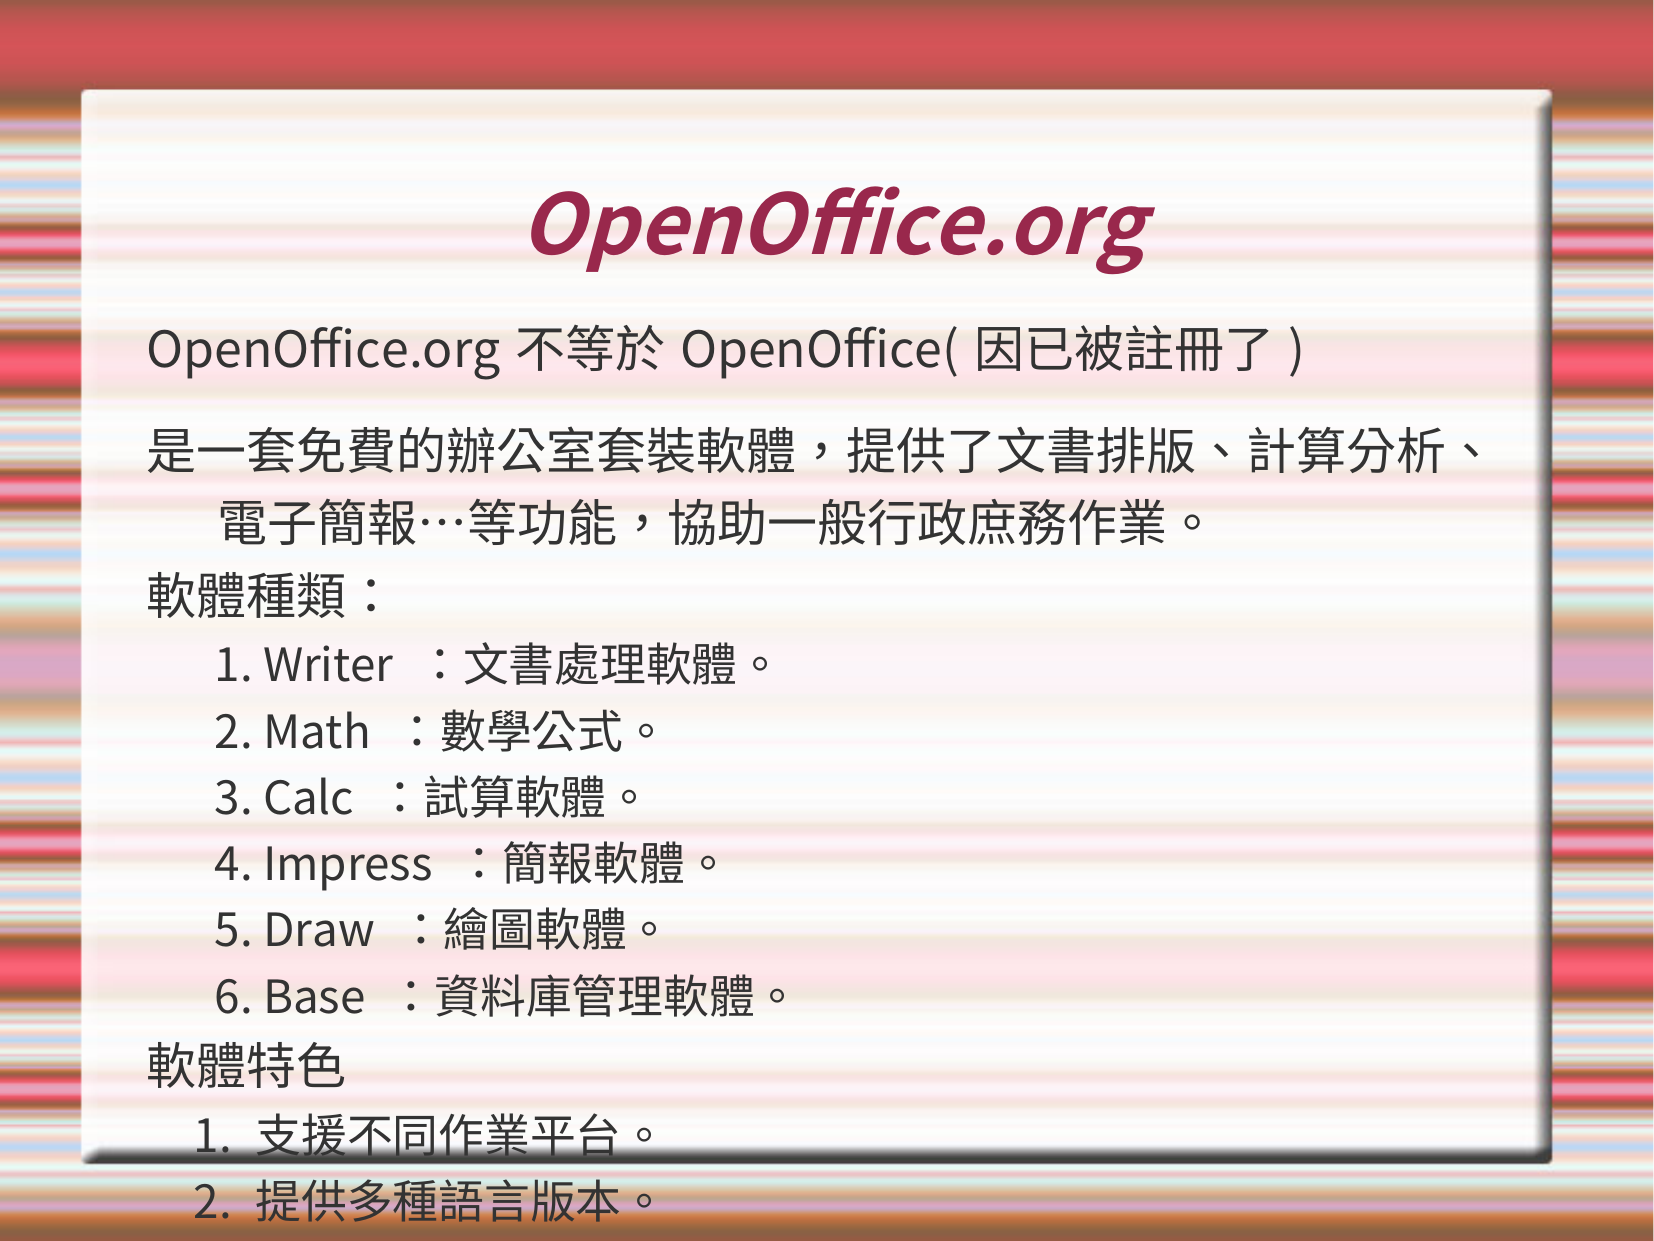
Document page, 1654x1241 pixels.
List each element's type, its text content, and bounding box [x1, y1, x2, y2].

list OpenOffice.org不等於OpenOffice(因已被註冊了) 是一套免費的辦公室套裝軟體，提供了文書排版、計算分析、電子簡報…等功能，協助一般行政庶務作業。 軟體種類： 1. Writer ：文書處理軟體。 2. Math ：數學公式。 3. Calc ：試算軟體。 4. Impress ：簡報軟體。 5. Draw ：繪圖軟體。 6. Base ：資料庫管理軟體。 軟體特色 1. 支援不同作業平台。 2. 提供多種語言版本。 3. 可直接轉PDF 格式。 [134, 309, 1516, 1140]
picture [0, 0, 1654, 1241]
title OpenOffice.org [121, 114, 1534, 322]
